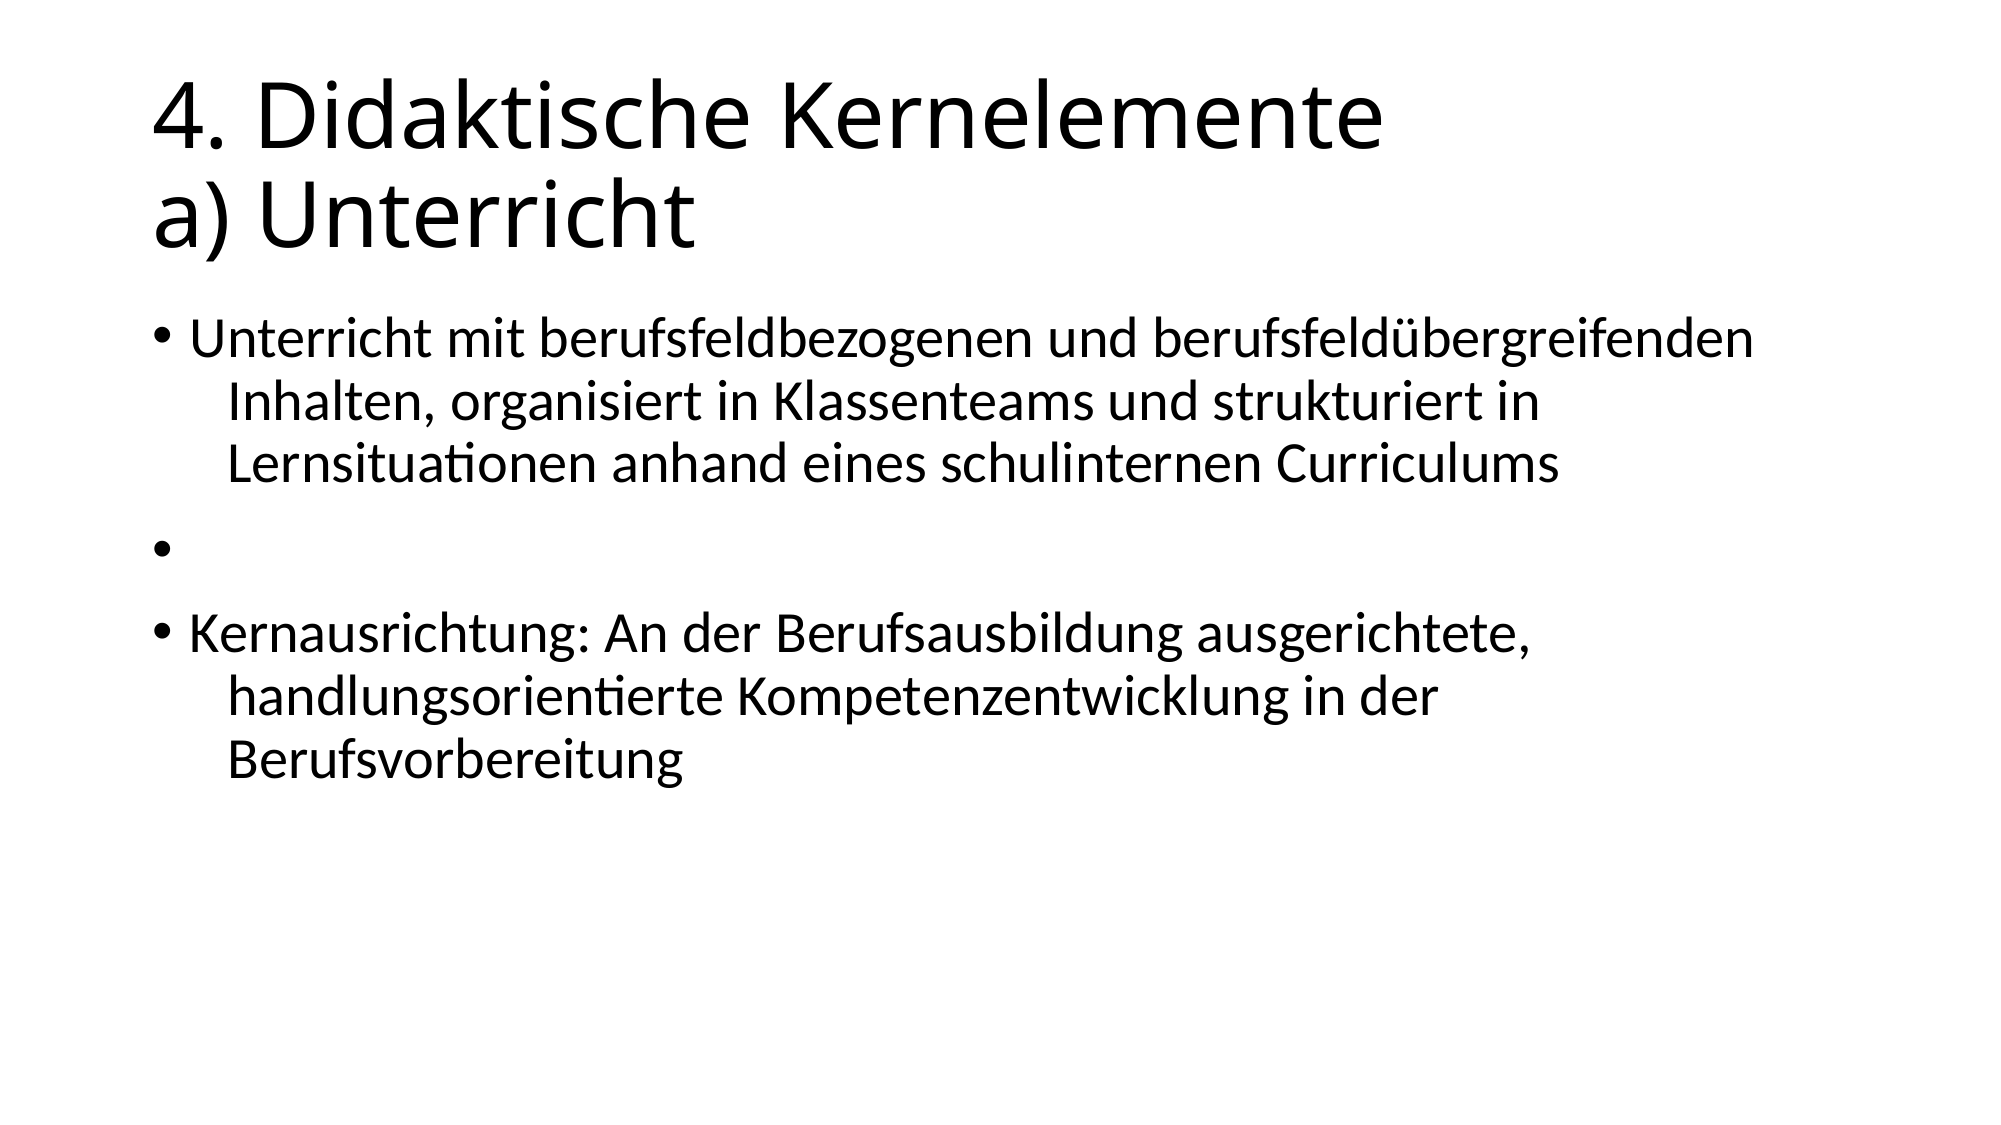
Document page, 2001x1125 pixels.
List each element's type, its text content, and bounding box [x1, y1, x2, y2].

list Unterricht mit berufsfeldbezogenen und berufsfeldübergreifenden Inhalten, organisiert in Klassenteams und strukturiert in Lernsituationen anhand eines schulinternen Curriculums Kernausrichtung: An der Berufsausbildung ausgerichtete, handlungsorientierte Kompetenzentwicklung in der Berufsvorbereitung [137, 299, 1863, 1014]
title 4. Didaktische Kernelemente a) Unterricht [137, 59, 1863, 278]
